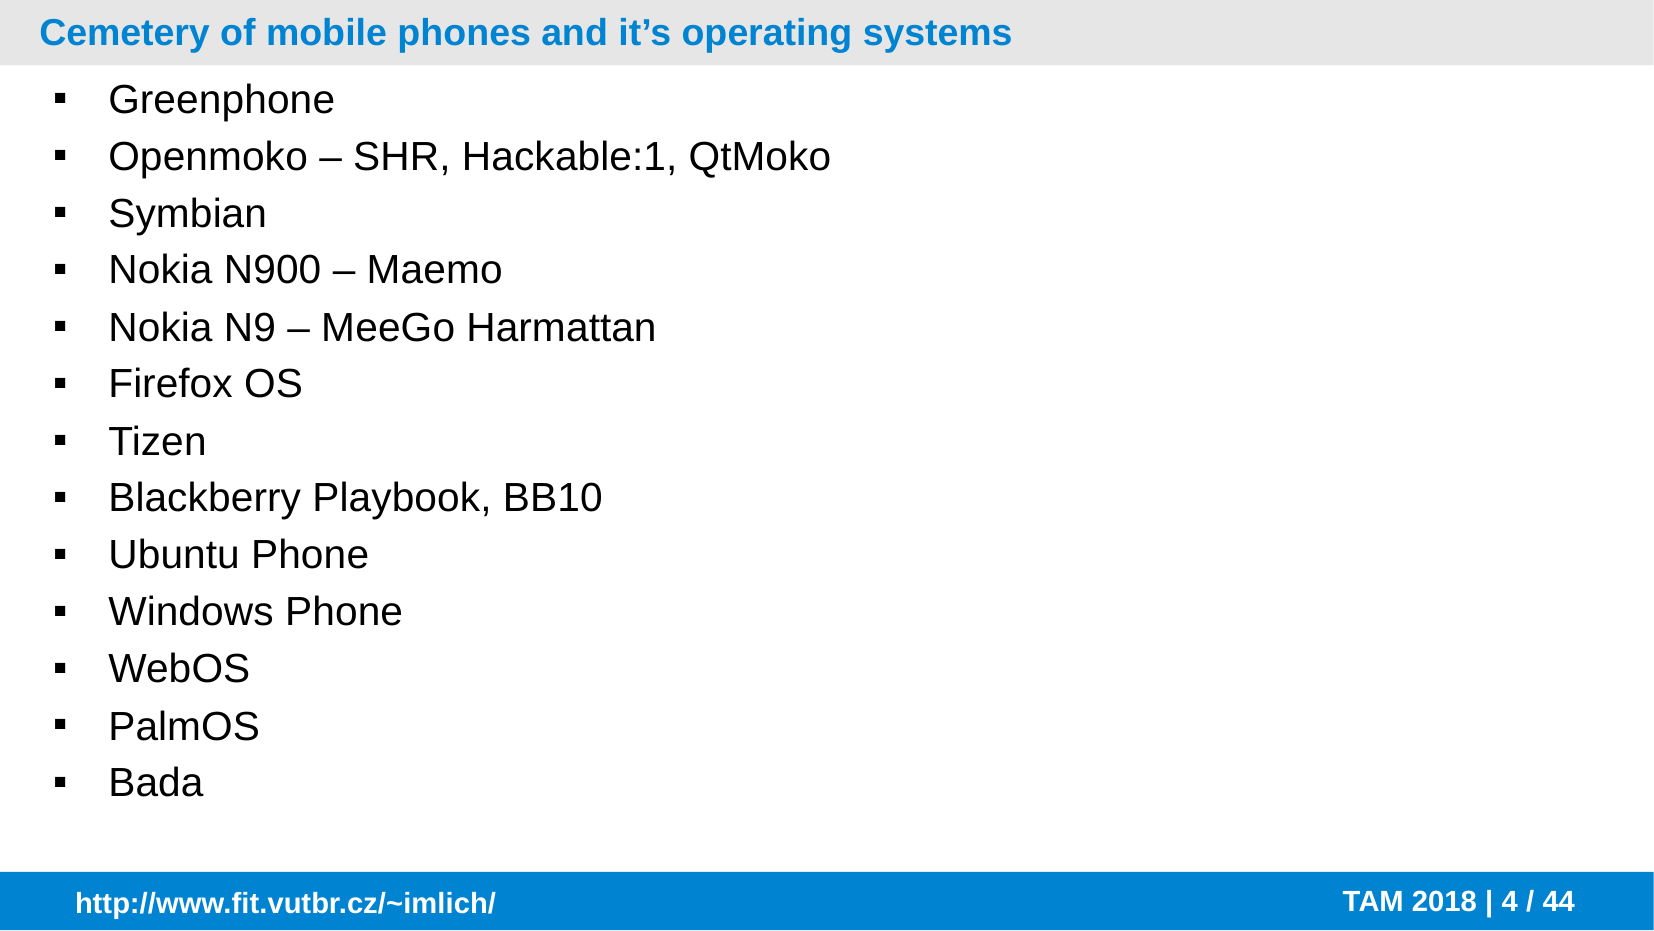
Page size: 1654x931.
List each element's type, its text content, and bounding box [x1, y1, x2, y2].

list Greenphone Openmoko – SHR, Hackable:1, QtMoko Symbian Nokia N900 – Maemo Nokia N9 – MeeGo Harmattan Firefox OS Tizen Blackberry Playbook, BB10 Ubuntu Phone Windows Phone WebOS PalmOS Bada [37, 76, 1613, 806]
title Cemetery of mobile phones and it’s operating systems [39, 4, 1615, 61]
